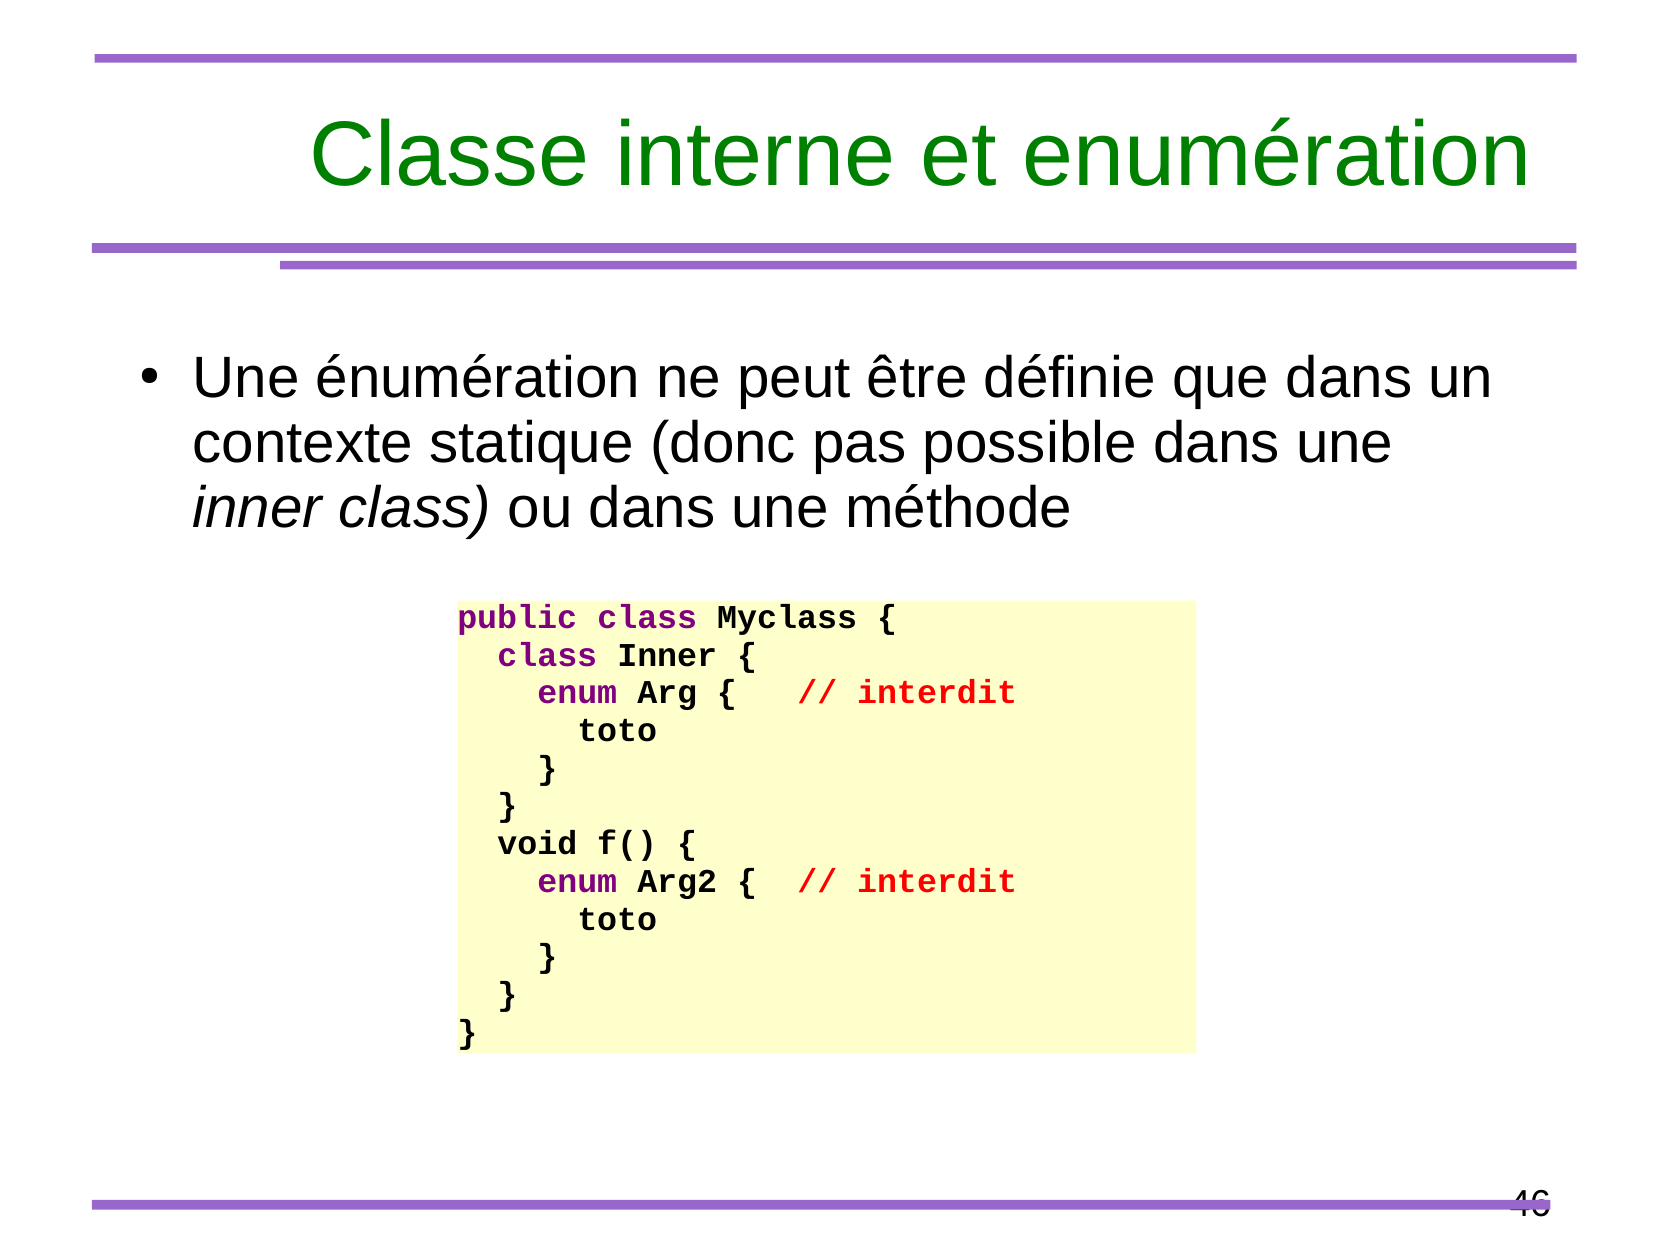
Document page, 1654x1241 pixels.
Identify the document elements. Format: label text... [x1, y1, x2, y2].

text_box public class Myclass { class Inner { enum Arg { // interdit toto } } void f() { enum Arg2 { // interdit toto } } } [457, 600, 1197, 1054]
title Classe interne et enumération [121, 49, 1534, 257]
list Une énumération ne peut être définie que dans un contexte statique (donc pas possible dans une inner class) ou dans une méthode [121, 344, 1534, 557]
